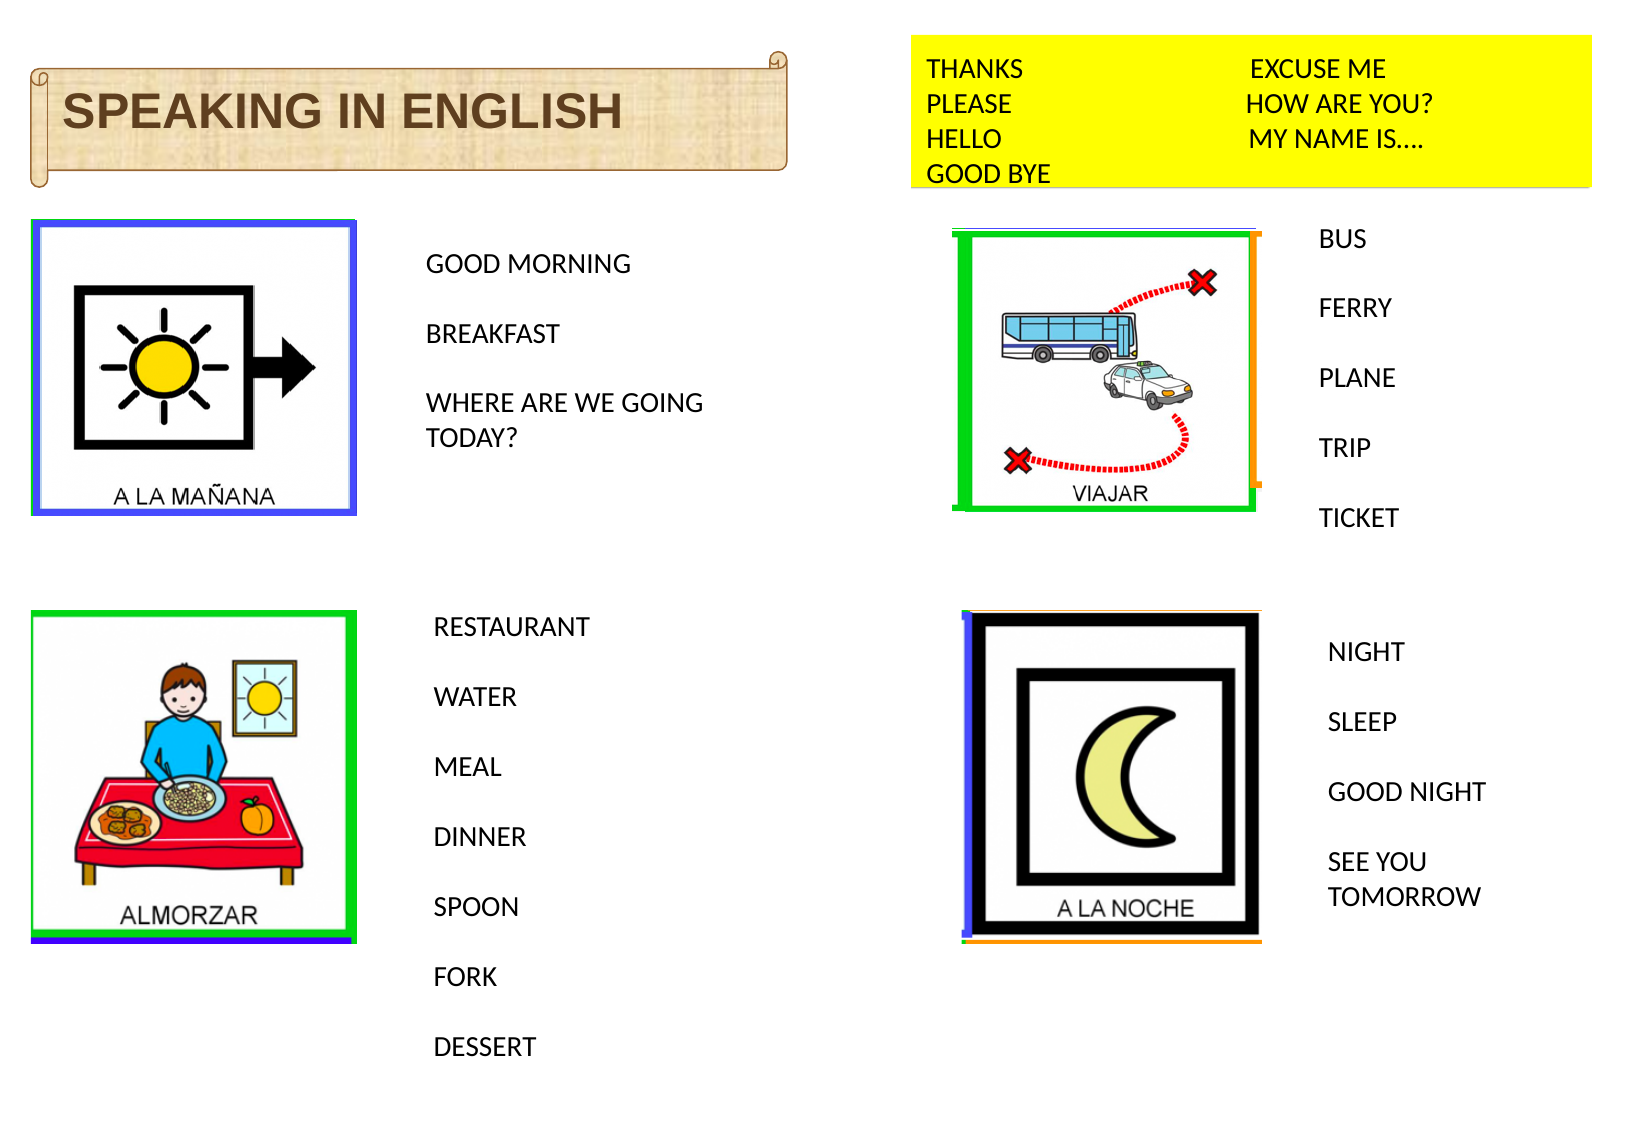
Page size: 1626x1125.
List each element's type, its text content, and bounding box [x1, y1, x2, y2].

text_box [30, 51, 787, 188]
picture [30, 219, 357, 516]
text_box RESTAURANT WATER MEAL DINNER SPOON FORK DESSERT [418, 592, 719, 1074]
text_box BUS FERRY PLANE TRIP TICKET [1303, 203, 1592, 550]
picture [952, 228, 1262, 525]
picture [30, 610, 357, 944]
text_box SPEAKING IN ENGLISH [48, 71, 769, 147]
text_box GOOD MORNING BREAKFAST WHERE ARE WE GOING TODAY? [410, 228, 777, 525]
text_box THANKS EXCUSE ME PLEASE HOW ARE YOU? HELLO MY NAME IS…. GOOD BYE [911, 34, 1592, 188]
text_box NIGHT SLEEP GOOD NIGHT SEE YOU TOMORROW [1312, 617, 1574, 1003]
picture [961, 610, 1262, 944]
